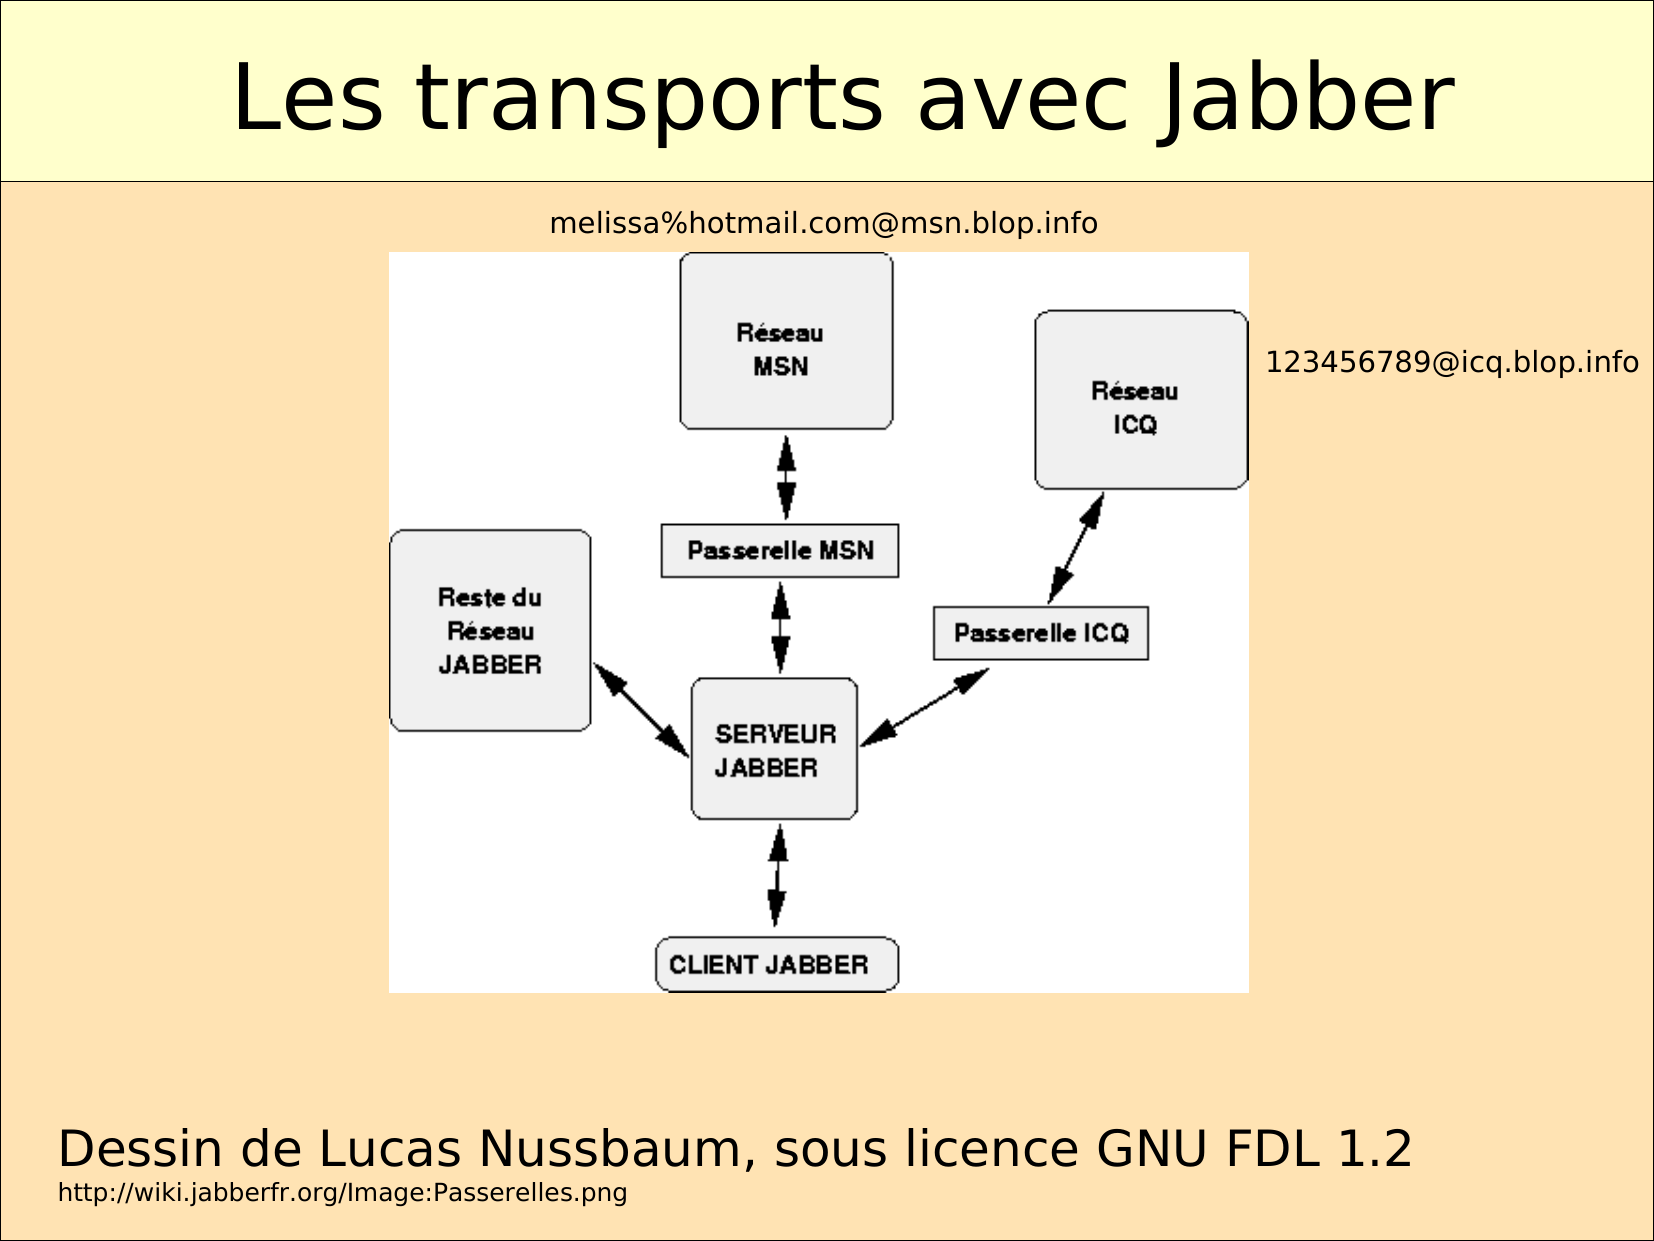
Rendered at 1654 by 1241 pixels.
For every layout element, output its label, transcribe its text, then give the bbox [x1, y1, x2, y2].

picture [389, 252, 1249, 993]
text_box melissa%hotmail.com@msn.blop.info [534, 199, 1115, 249]
title Les transports avec Jabber [135, 37, 1552, 158]
text_box Dessin de Lucas Nussbaum, sous licence GNU FDL 1.2 http://wiki.jabberfr.org/Image:Passerelles.png [42, 1112, 1403, 1216]
text_box 123456789@icq.blop.info [1250, 338, 1654, 388]
